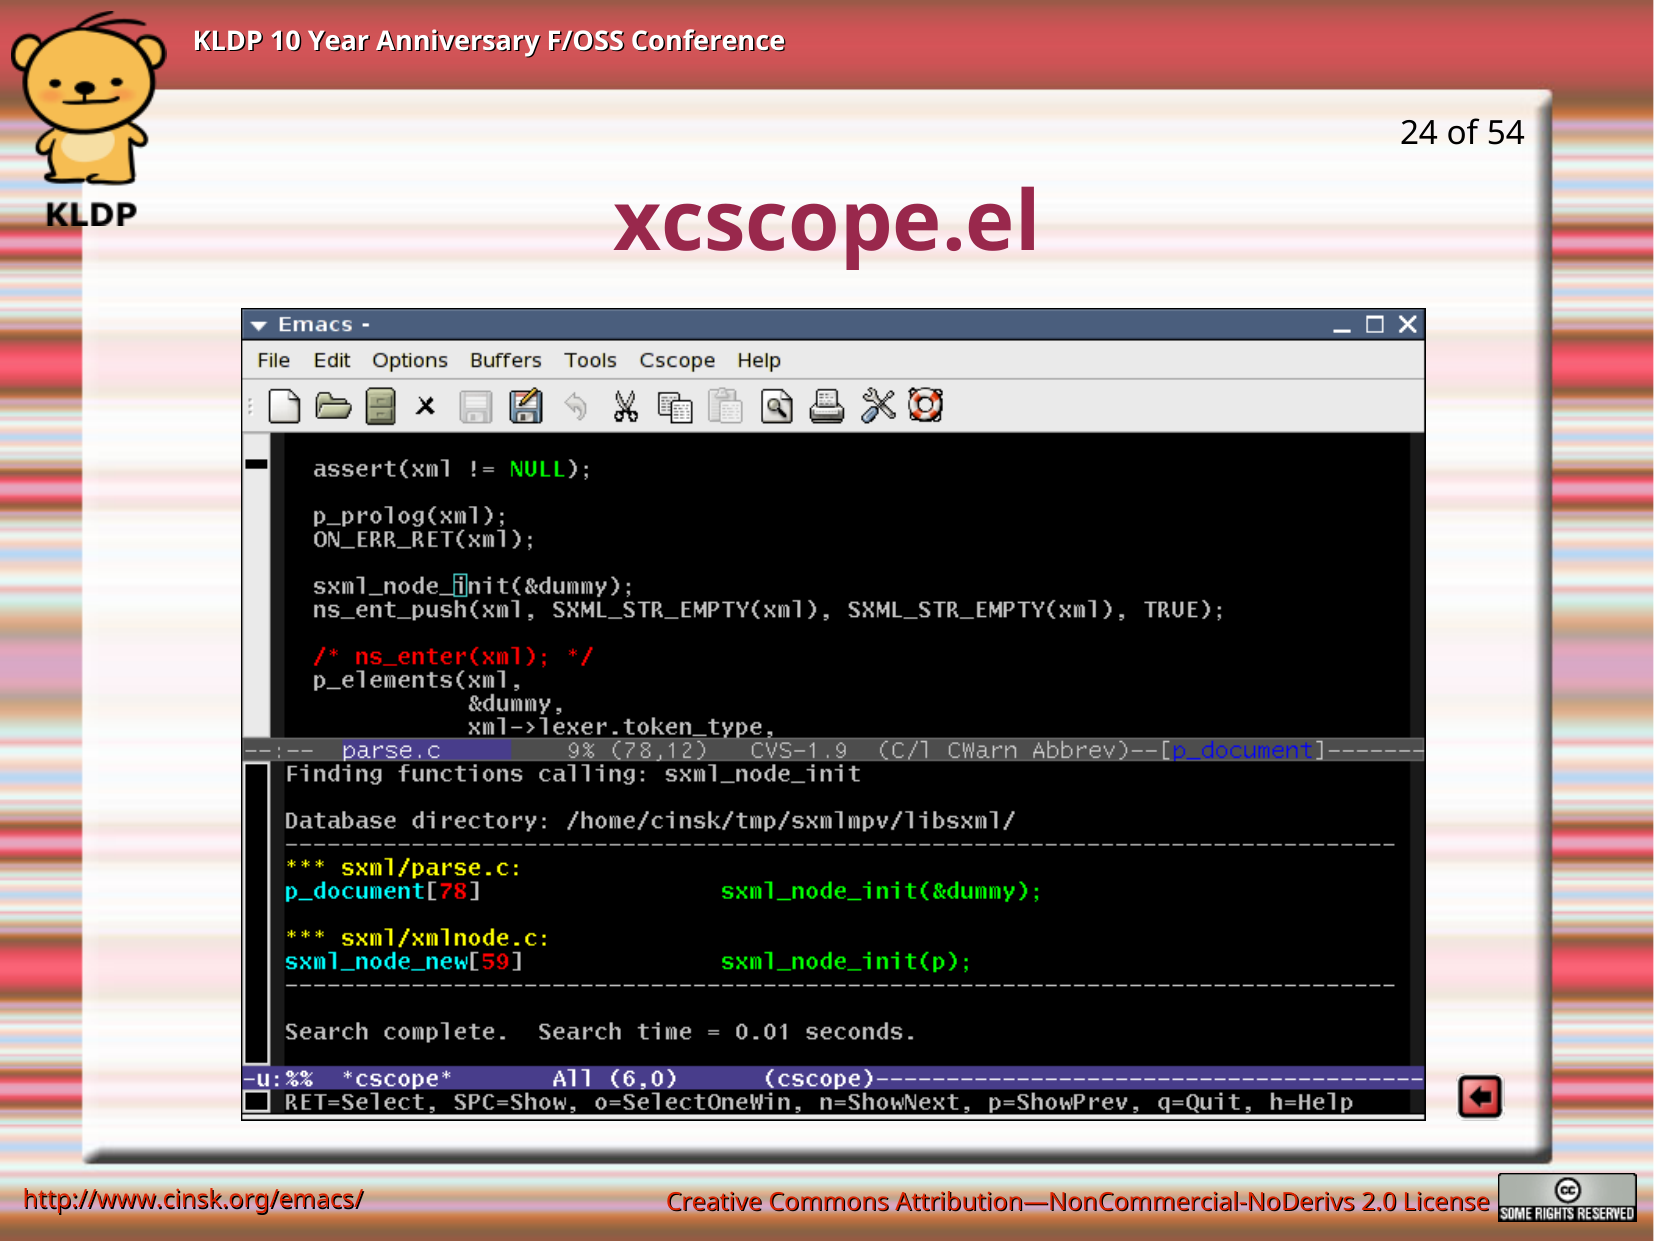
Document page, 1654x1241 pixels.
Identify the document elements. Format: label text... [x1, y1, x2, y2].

picture [0, 0, 1654, 1241]
title xcscope.el [121, 114, 1534, 322]
